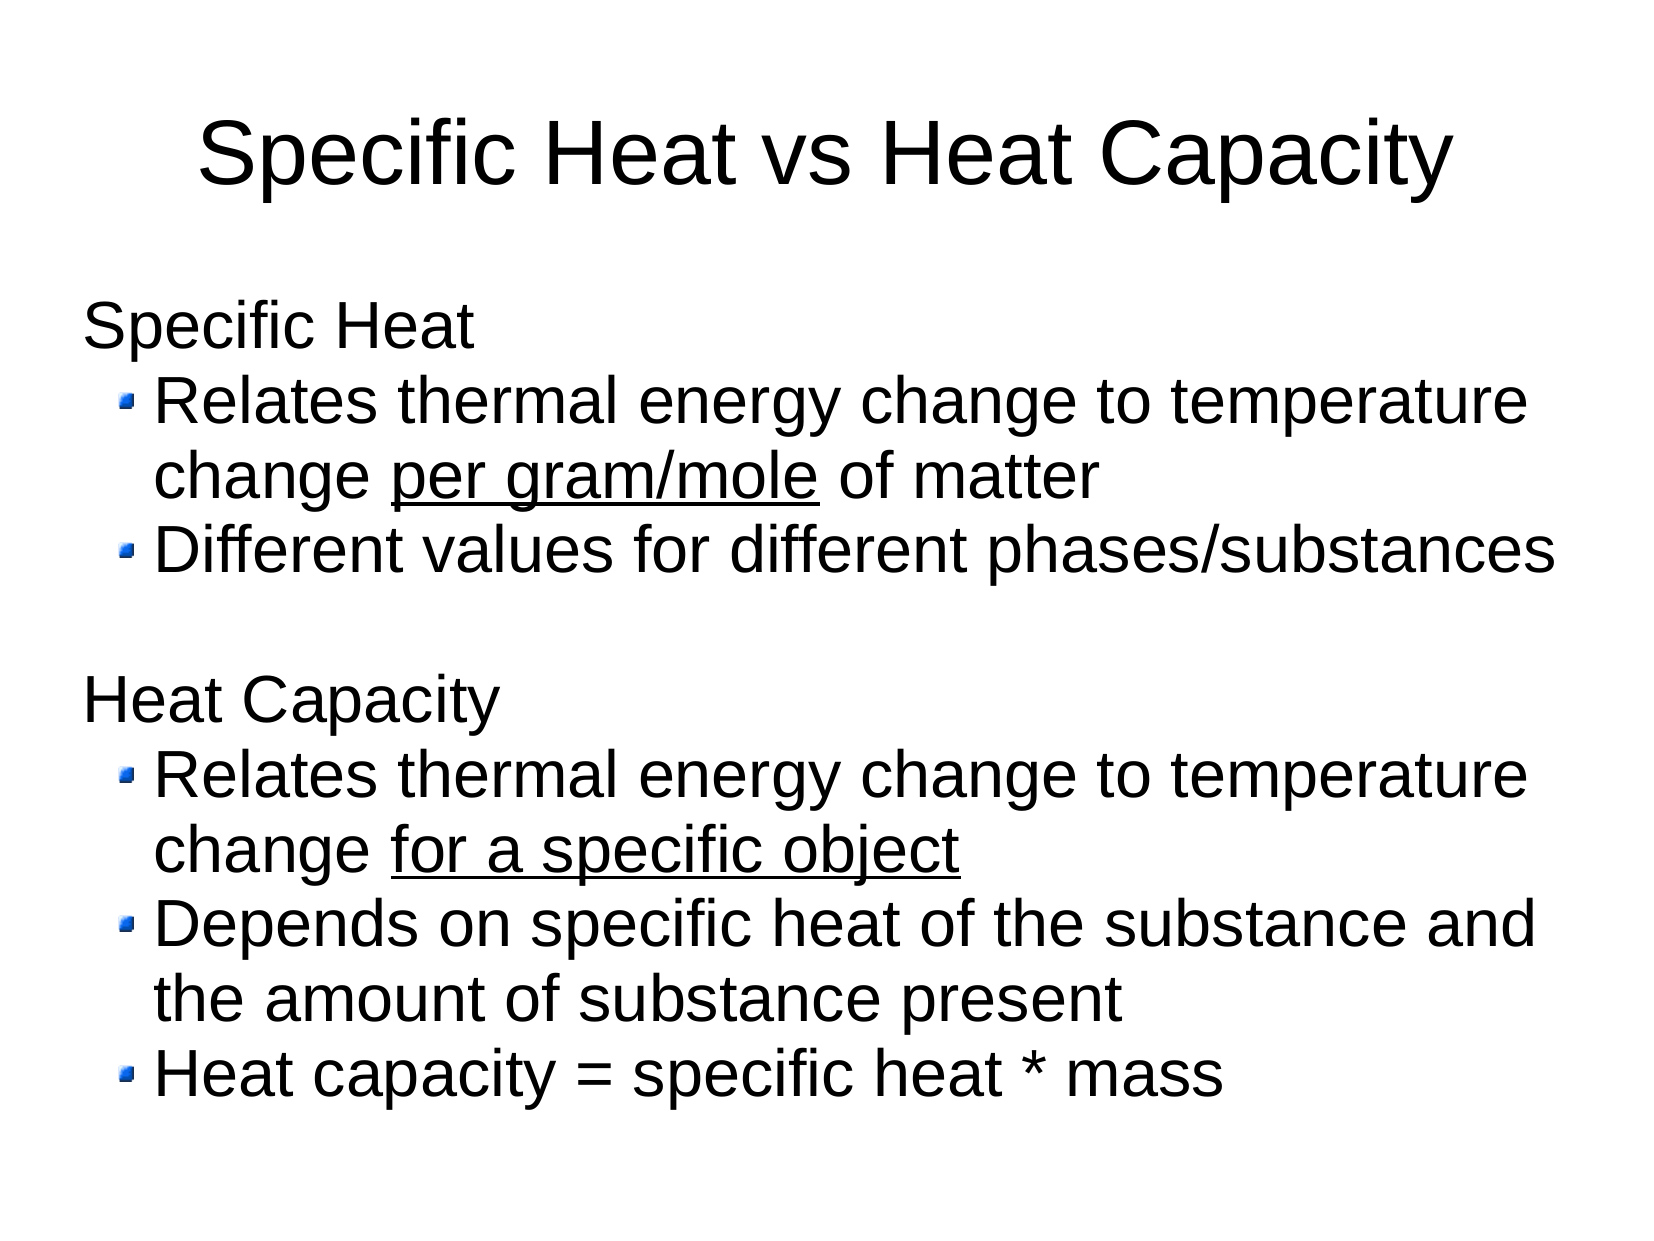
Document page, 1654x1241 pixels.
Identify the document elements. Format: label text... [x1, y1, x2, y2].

subtitle Specific Heat Relates thermal energy change to temperature change per gram/mole of matter Different values for different phases/substances Heat Capacity Relates thermal energy change to temperature change for a specific object Depends on specific heat of the substance and the amount of substance present Heat capacity = specific heat * mass [82, 288, 1571, 1111]
title Specific Heat vs Heat Capacity [82, 49, 1571, 257]
